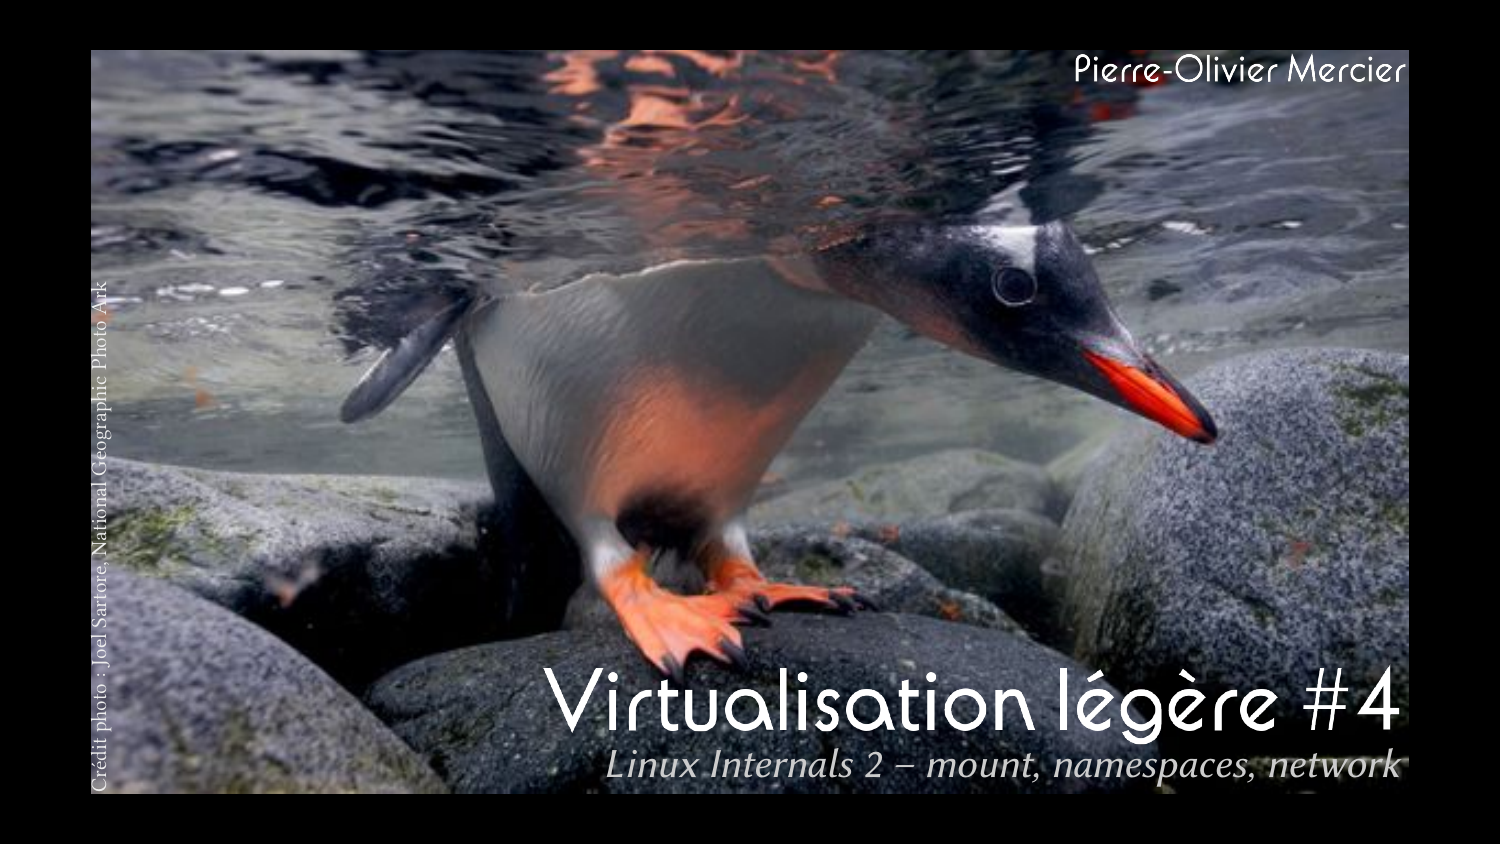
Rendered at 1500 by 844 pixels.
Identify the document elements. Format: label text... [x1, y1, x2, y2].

text_box Linux Internals 2 – mount, namespaces, network [566, 764, 1415, 801]
text_box Crédit photo : Joel Sartore, National Geographic Photo Ark [91, 485, 104, 635]
picture [91, 50, 1409, 794]
